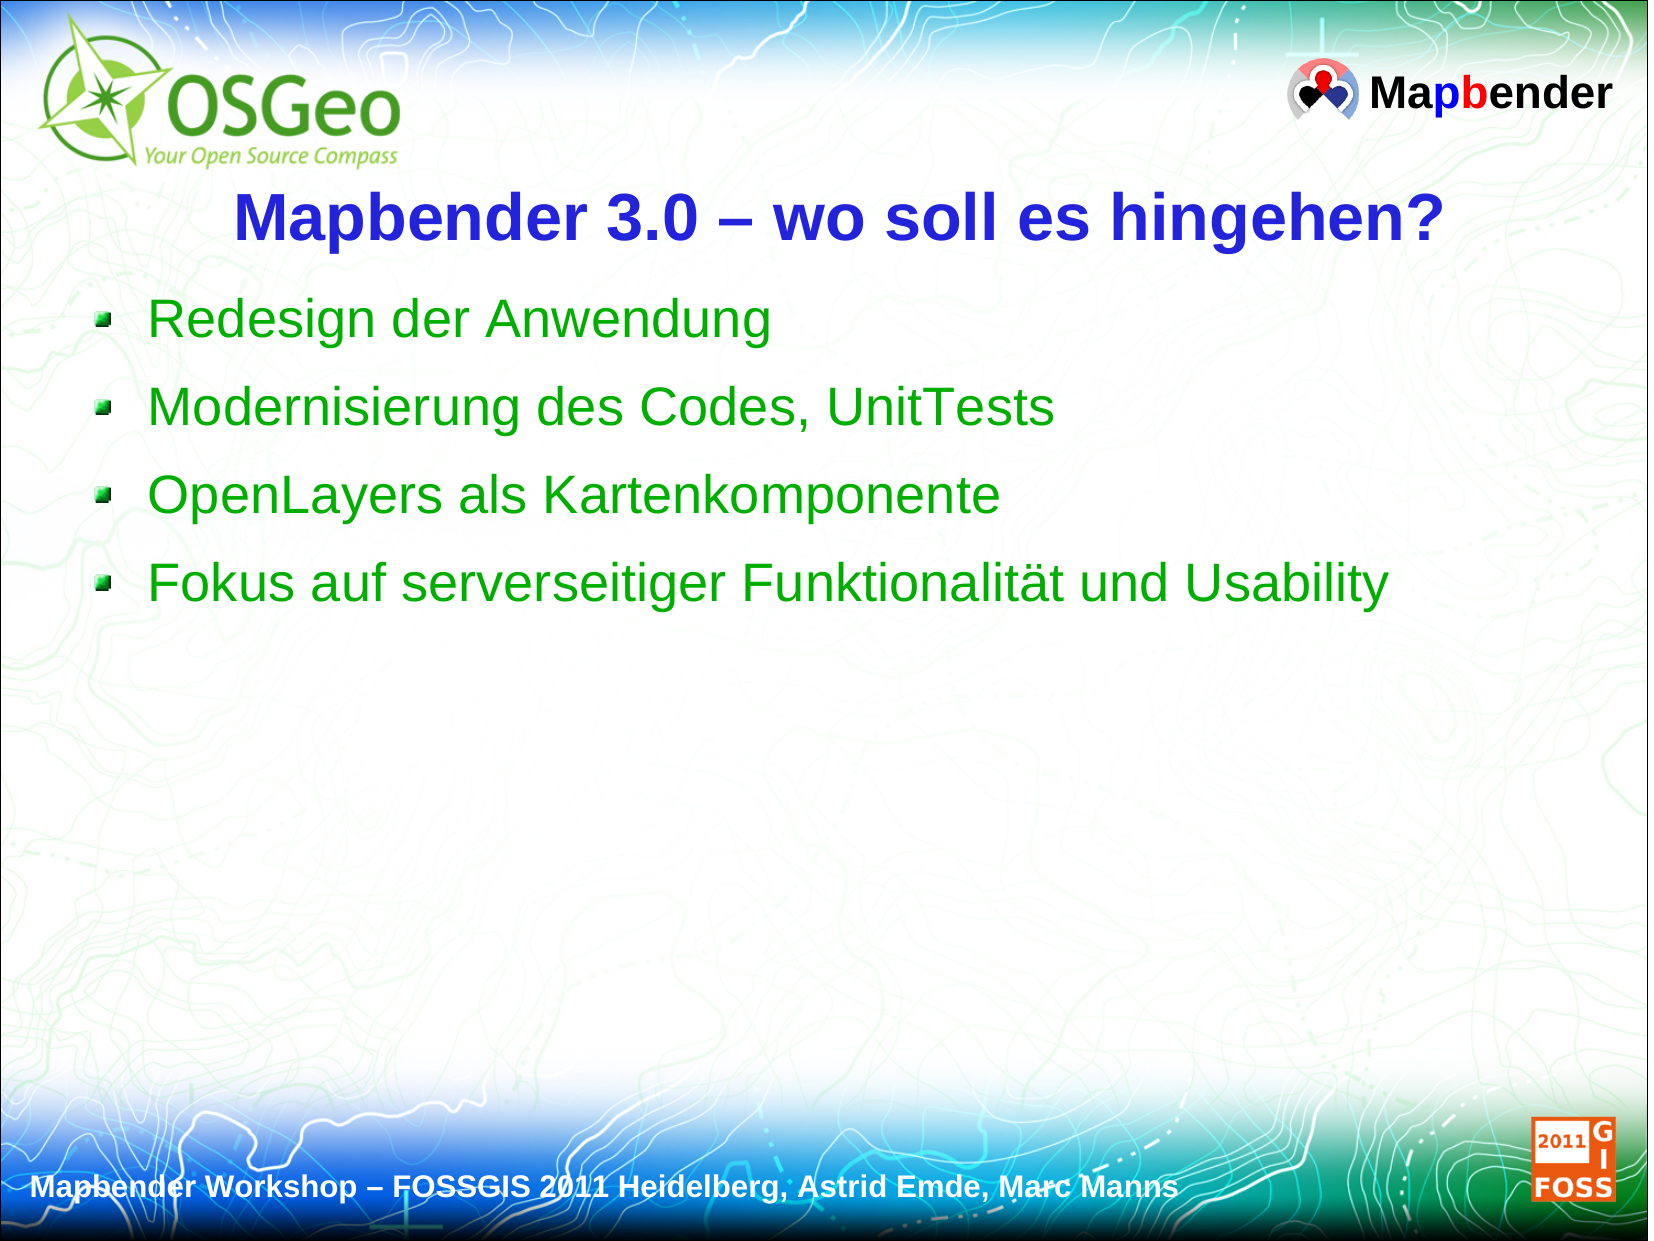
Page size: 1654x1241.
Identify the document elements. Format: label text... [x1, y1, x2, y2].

list Redesign der Anwendung Modernisierung des Codes, UnitTests OpenLayers als Kartenkomponente Fokus auf serverseitiger Funktionalität und Usability [76, 288, 1565, 1093]
picture [1, 1, 1647, 1240]
title Mapbender 3.0 – wo soll es hingehen? [96, 150, 1585, 284]
